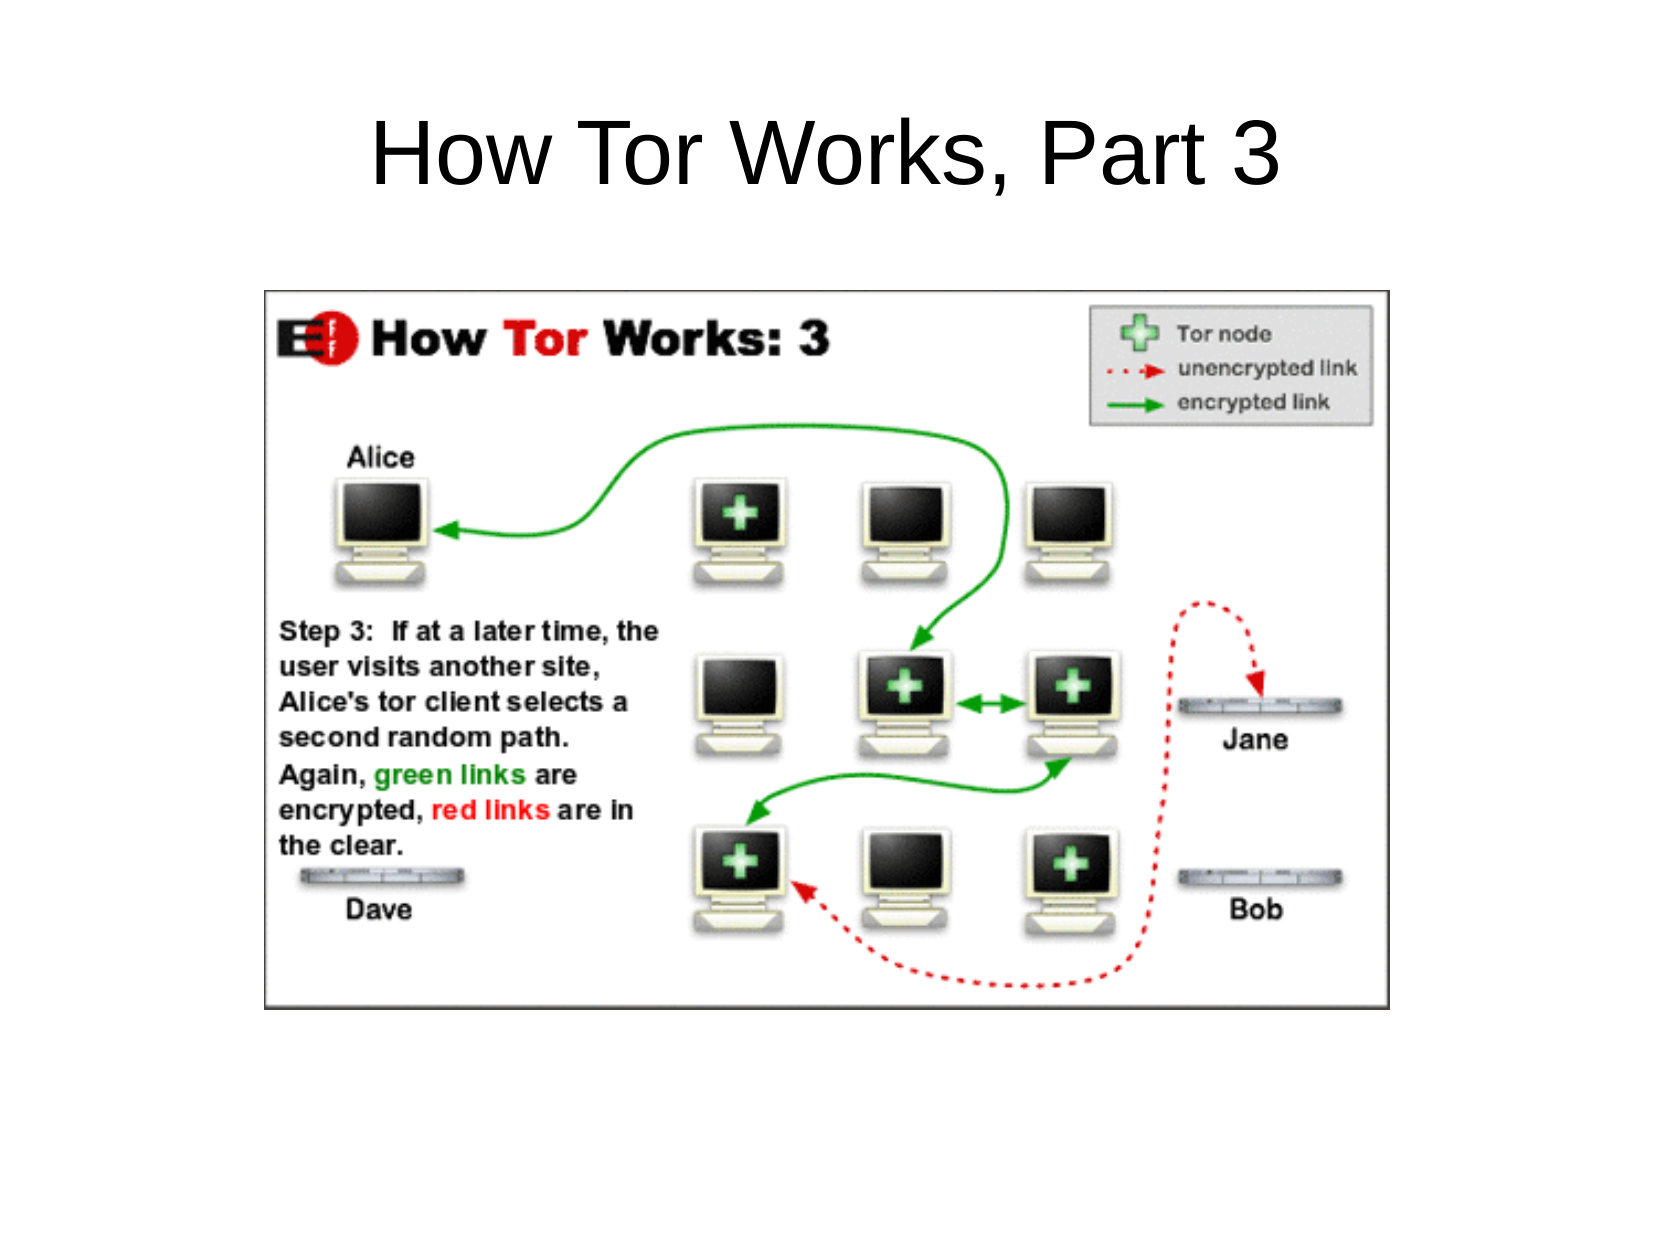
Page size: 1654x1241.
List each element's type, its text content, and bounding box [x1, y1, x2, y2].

picture [264, 290, 1390, 1010]
title How Tor Works, Part 3 [82, 49, 1571, 257]
